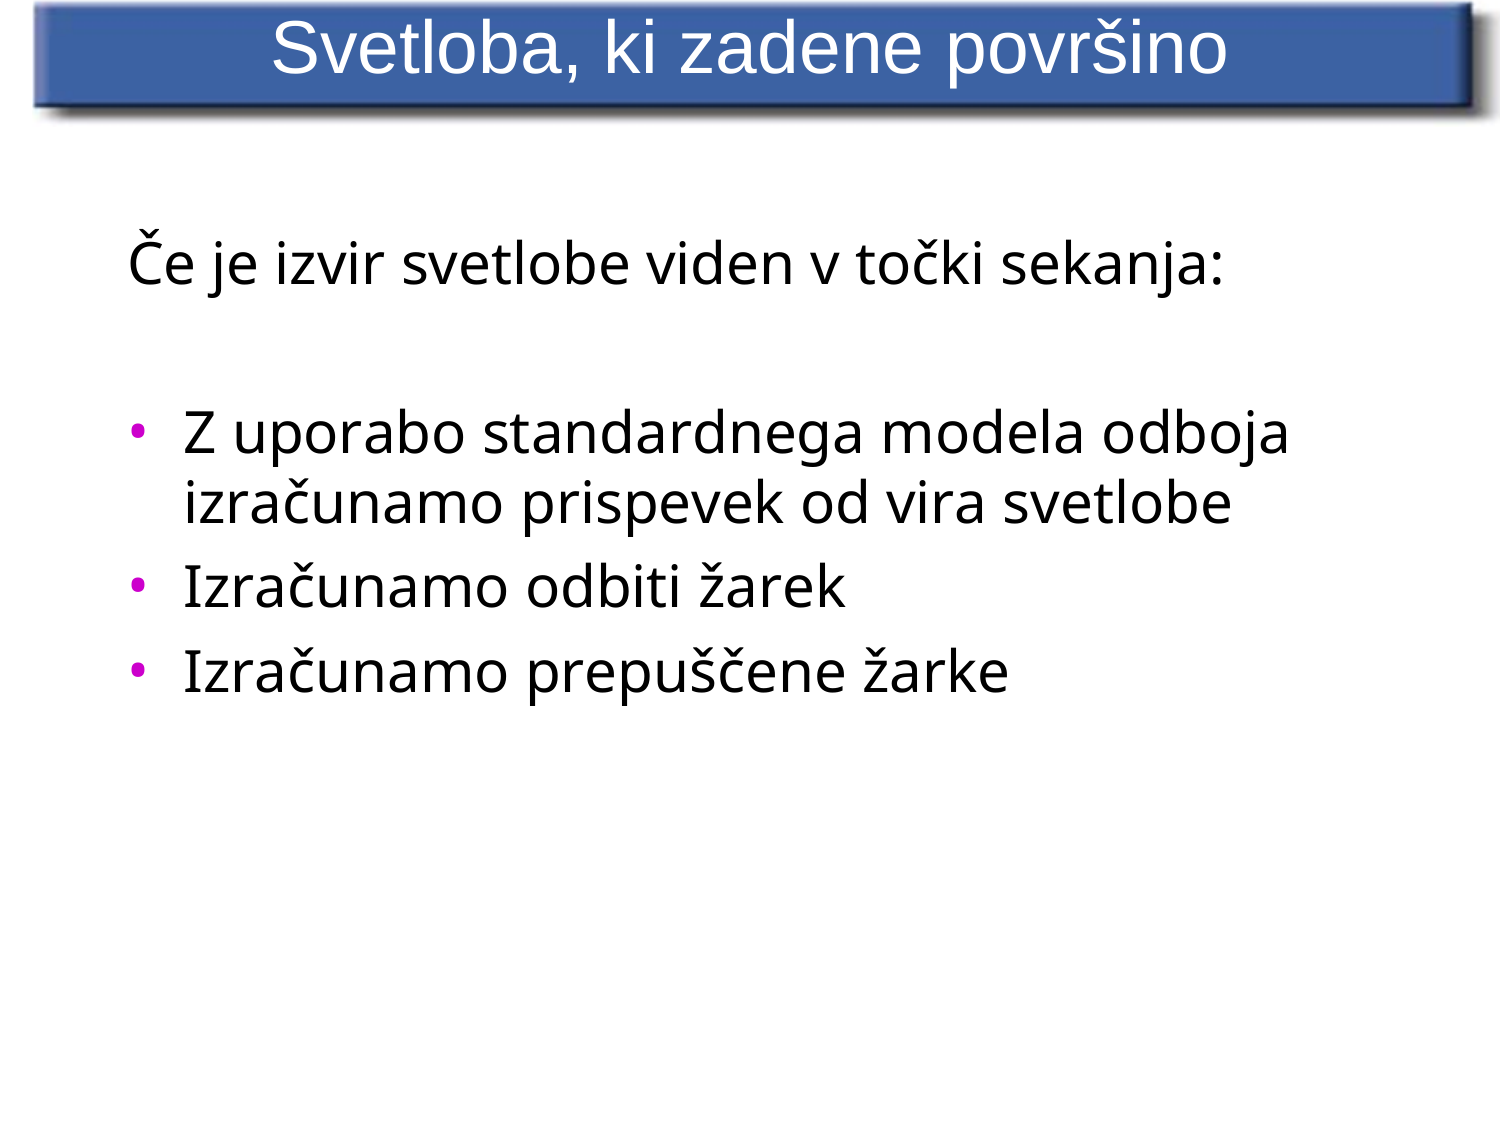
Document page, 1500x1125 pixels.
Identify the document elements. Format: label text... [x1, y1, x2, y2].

picture [32, 0, 1500, 127]
list Če je izvir svetlobe viden v točki sekanja: Z uporabo standardnega modela odboja izračunamo prispevek od vira svetlobe Izračunamo odbiti žarek Izračunamo prepuščene žarke [112, 218, 1388, 907]
title Svetloba, ki zadene površino [112, 0, 1388, 97]
